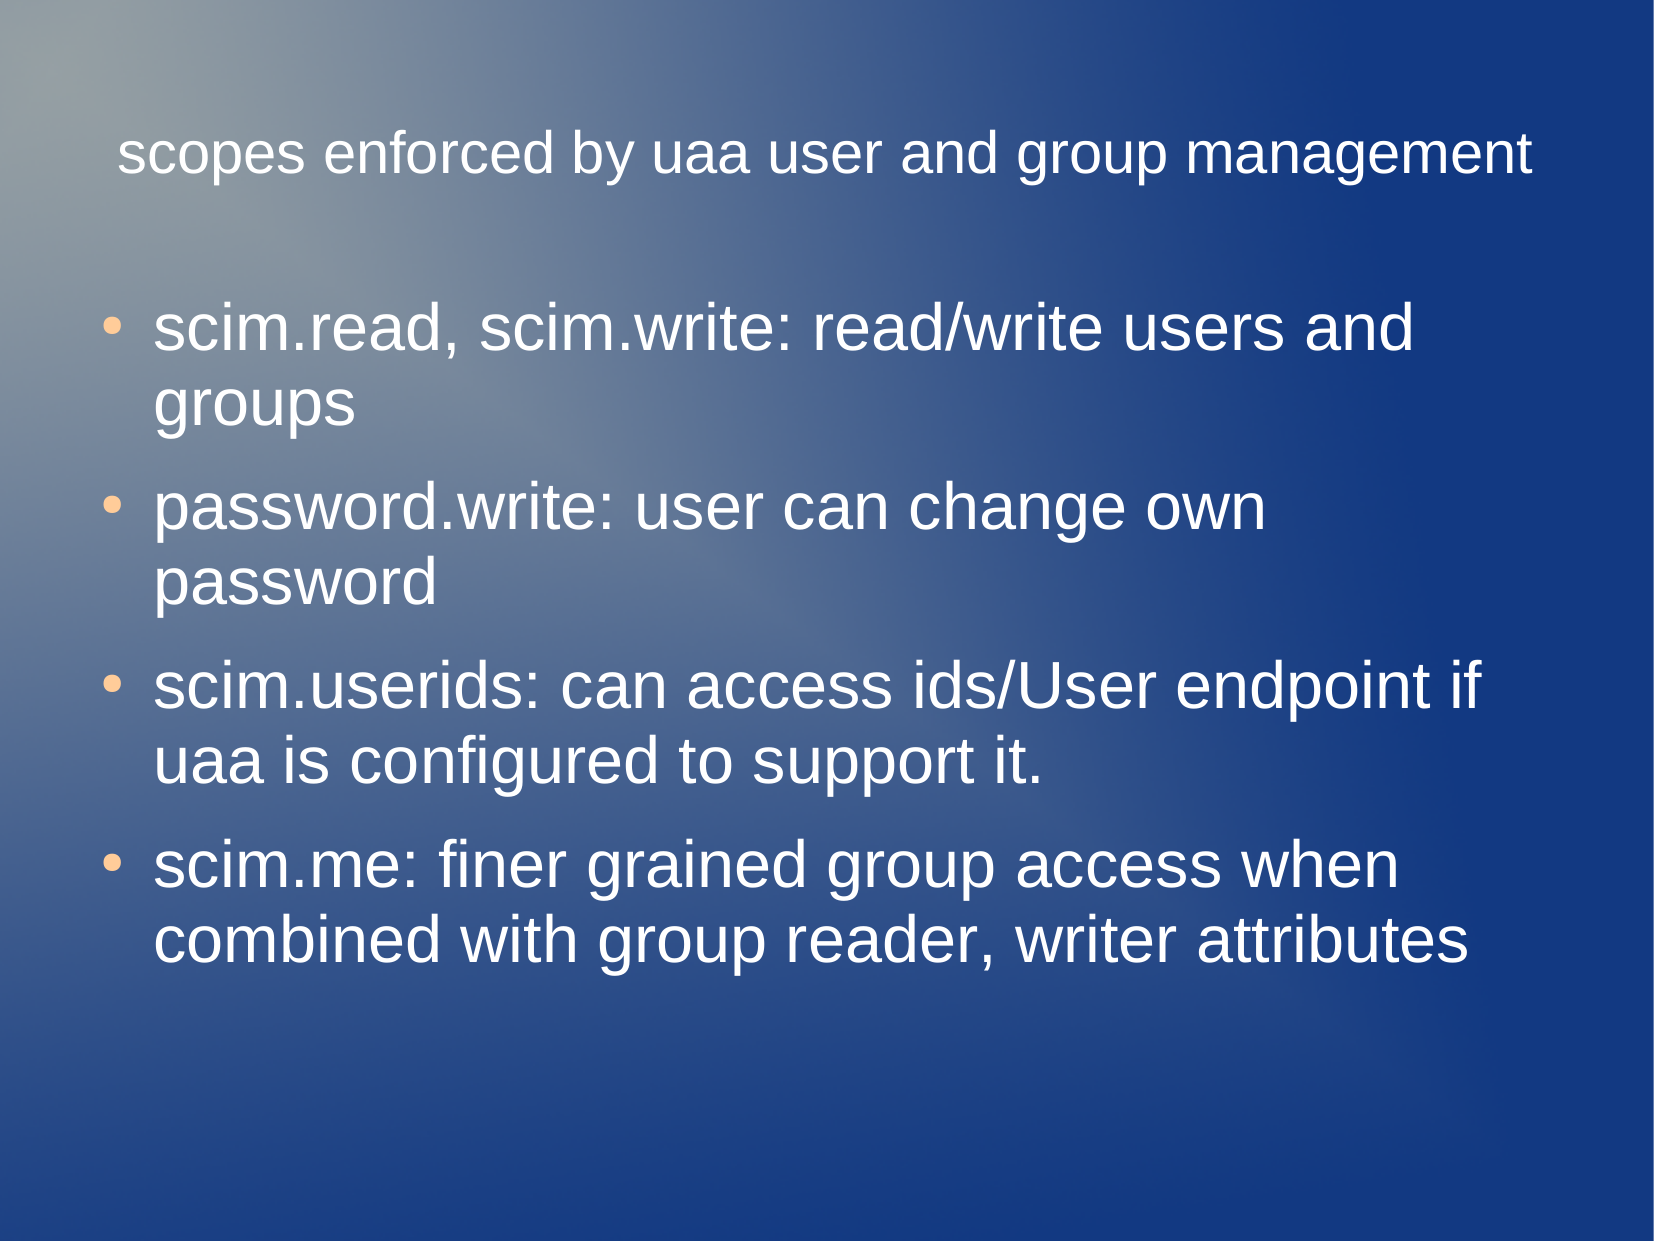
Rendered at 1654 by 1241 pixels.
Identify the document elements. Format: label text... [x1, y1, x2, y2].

list scim.read, scim.write: read/write users and groups password.write: user can change own password scim.userids: can access ids/User endpoint if uaa is configured to support it. scim.me: finer grained group access when combined with group reader, writer attributes [82, 290, 1571, 1082]
title scopes enforced by uaa user and group management [82, 49, 1571, 257]
picture [0, 0, 1654, 1241]
